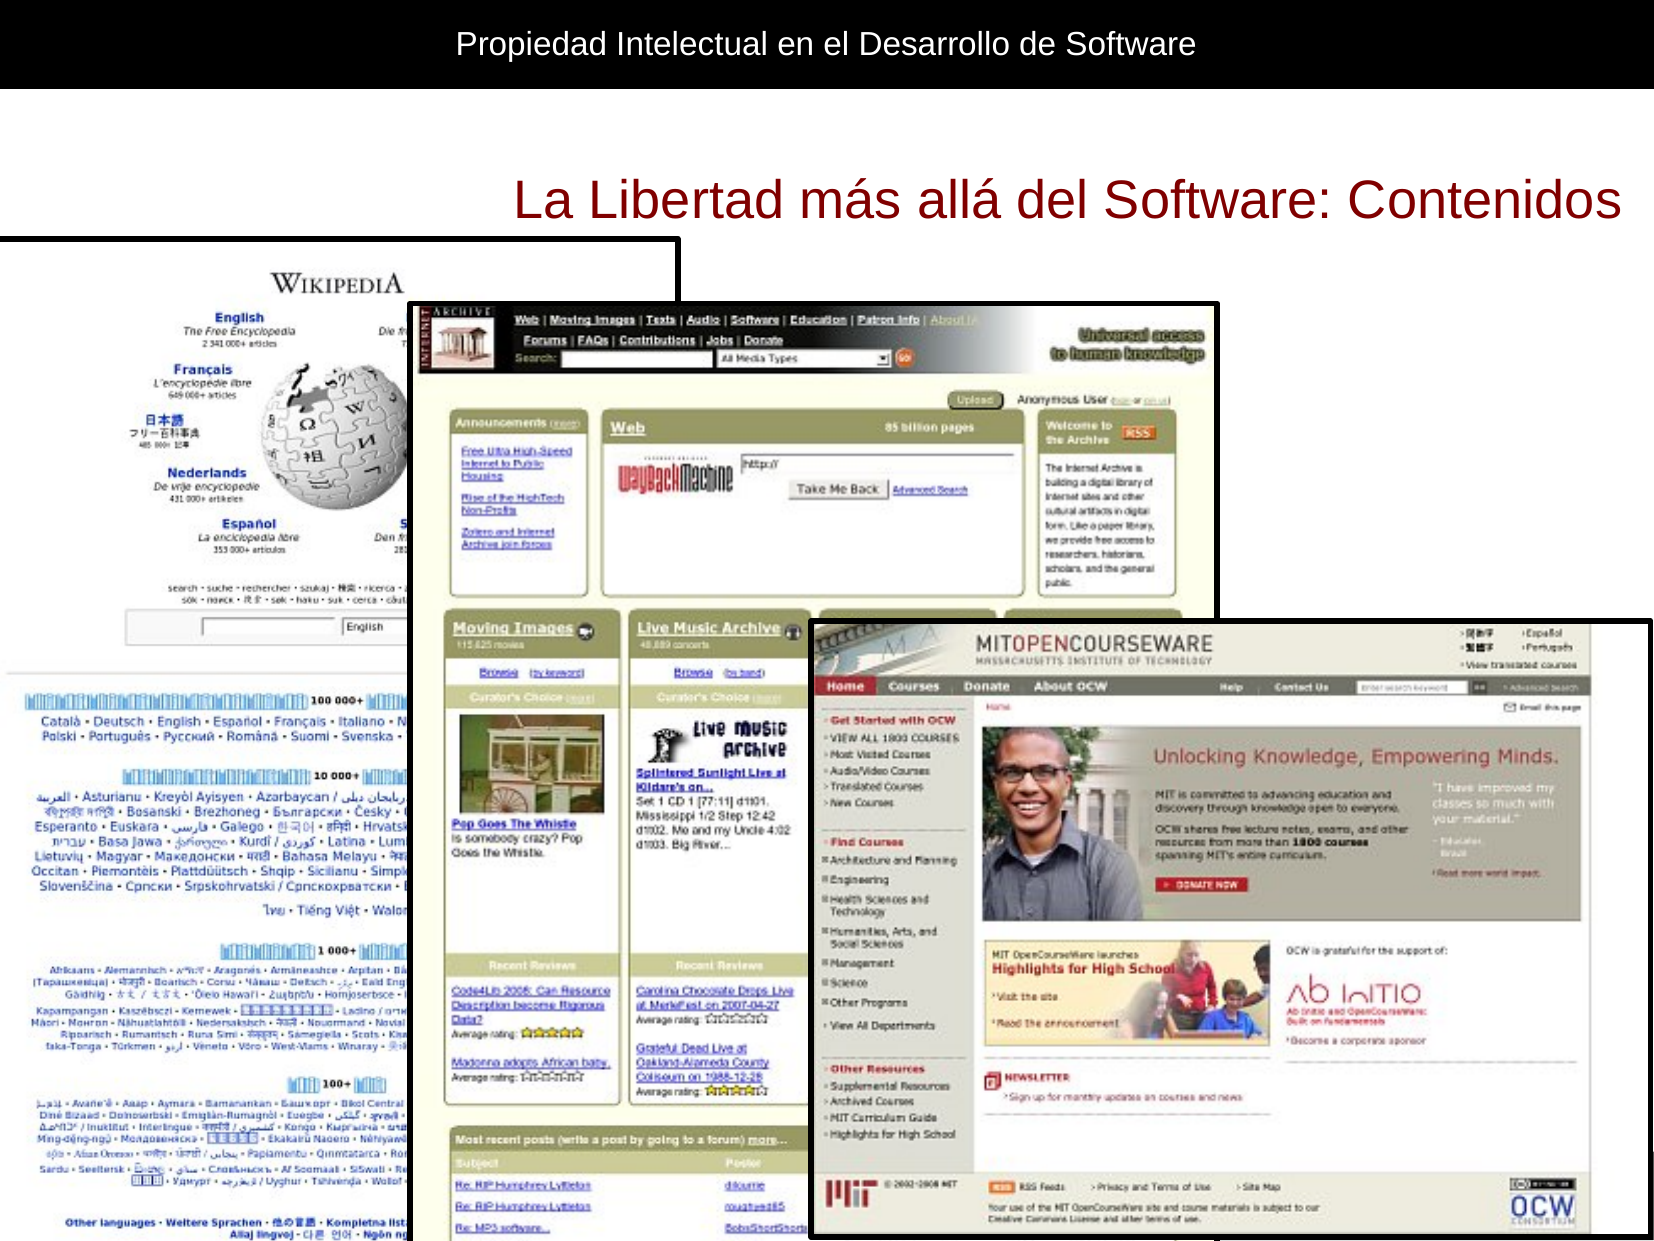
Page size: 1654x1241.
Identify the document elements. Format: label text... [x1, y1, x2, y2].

picture [814, 623, 1648, 1235]
picture [412, 306, 1215, 1241]
picture [0, 241, 675, 1241]
title La Libertad más allá del Software: Contenidos [147, 147, 1625, 252]
